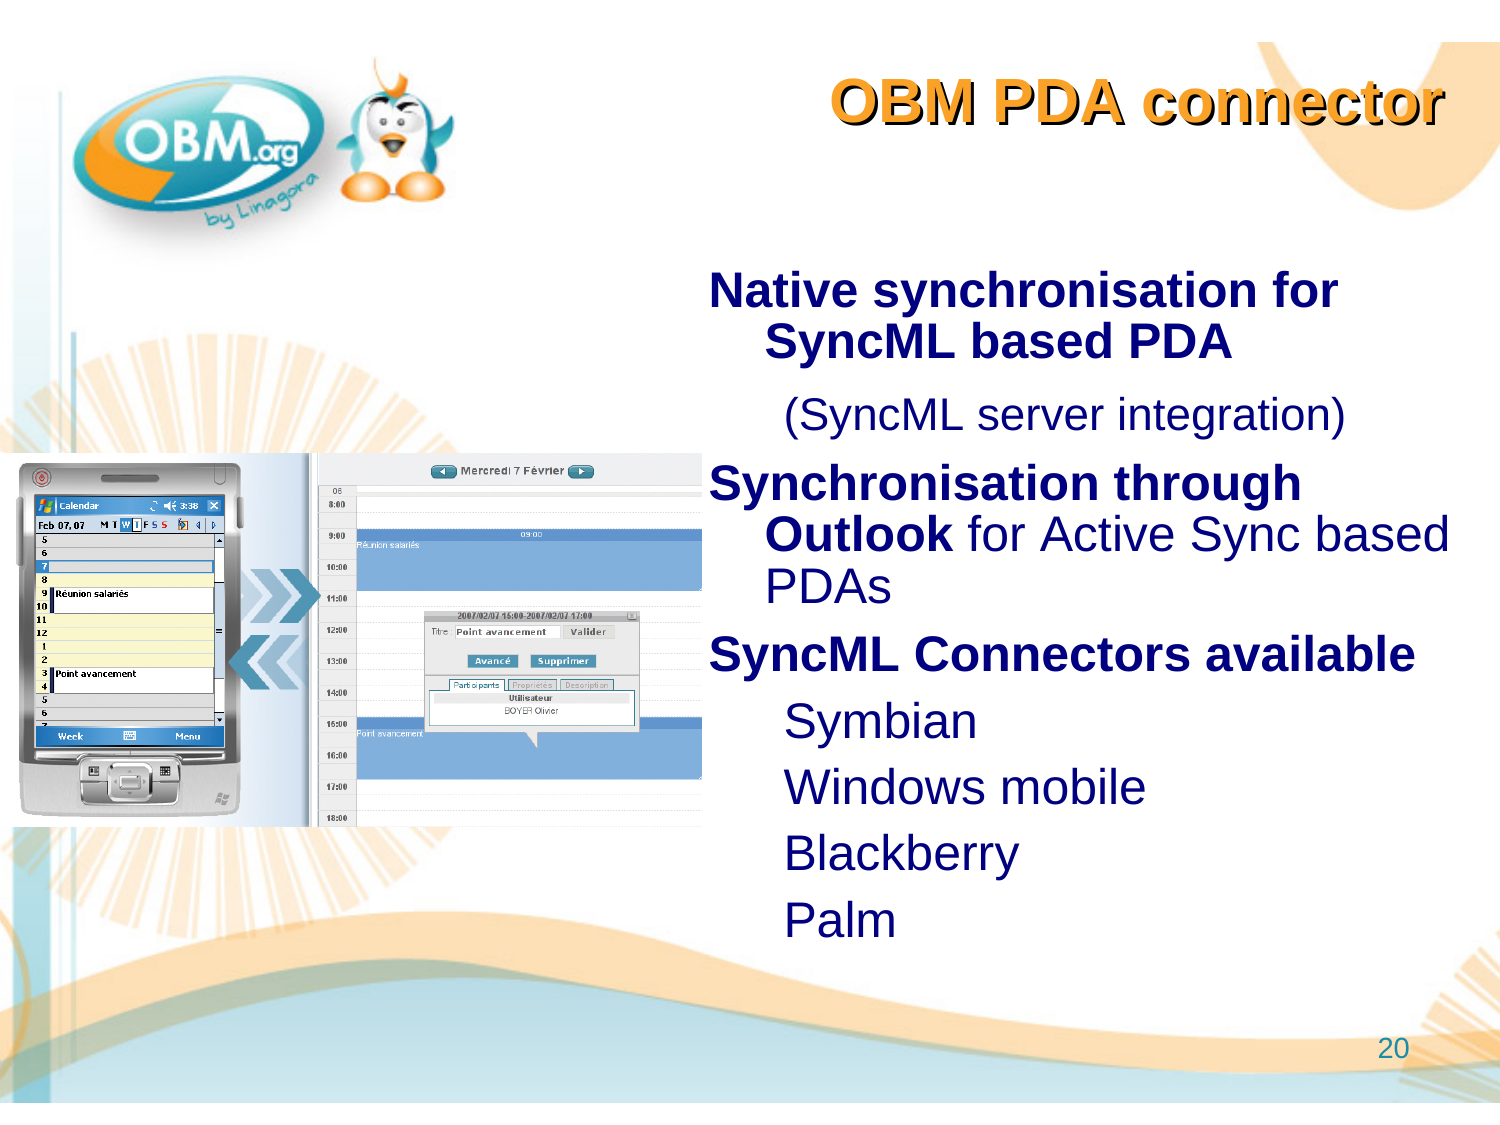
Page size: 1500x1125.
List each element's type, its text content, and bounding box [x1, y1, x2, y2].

list Native synchronisation for SyncML based PDA (SyncML server integration)‏ Synchronisation through Outlook for Active Sync based PDAs SyncML Connectors available Symbian Windows mobile Blackberry Palm [708, 265, 1499, 944]
title OBM PDA connector [408, 59, 1445, 148]
picture [0, 42, 1500, 1103]
